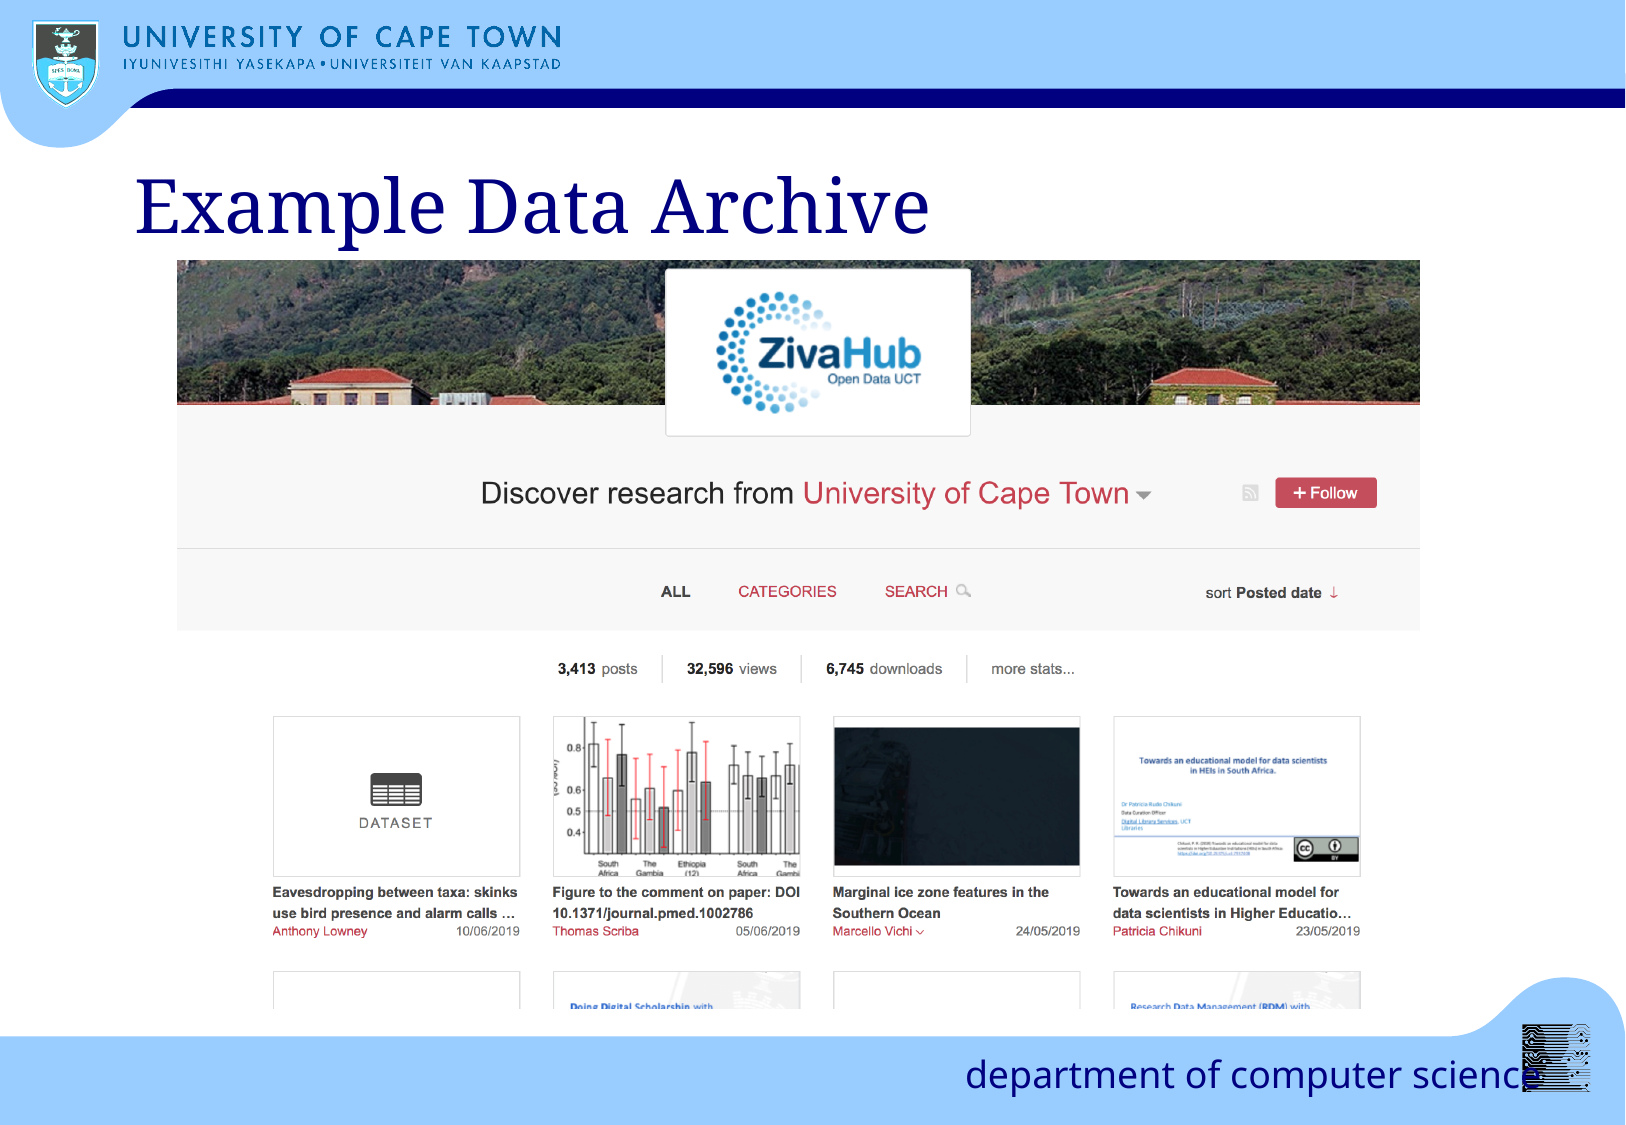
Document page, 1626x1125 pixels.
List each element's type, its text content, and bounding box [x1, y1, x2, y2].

picture [177, 260, 1420, 1009]
title Example Data Archive [134, 140, 1571, 268]
picture [1522, 1024, 1591, 1092]
picture [120, 23, 563, 71]
picture [1526, 1070, 1536, 1076]
